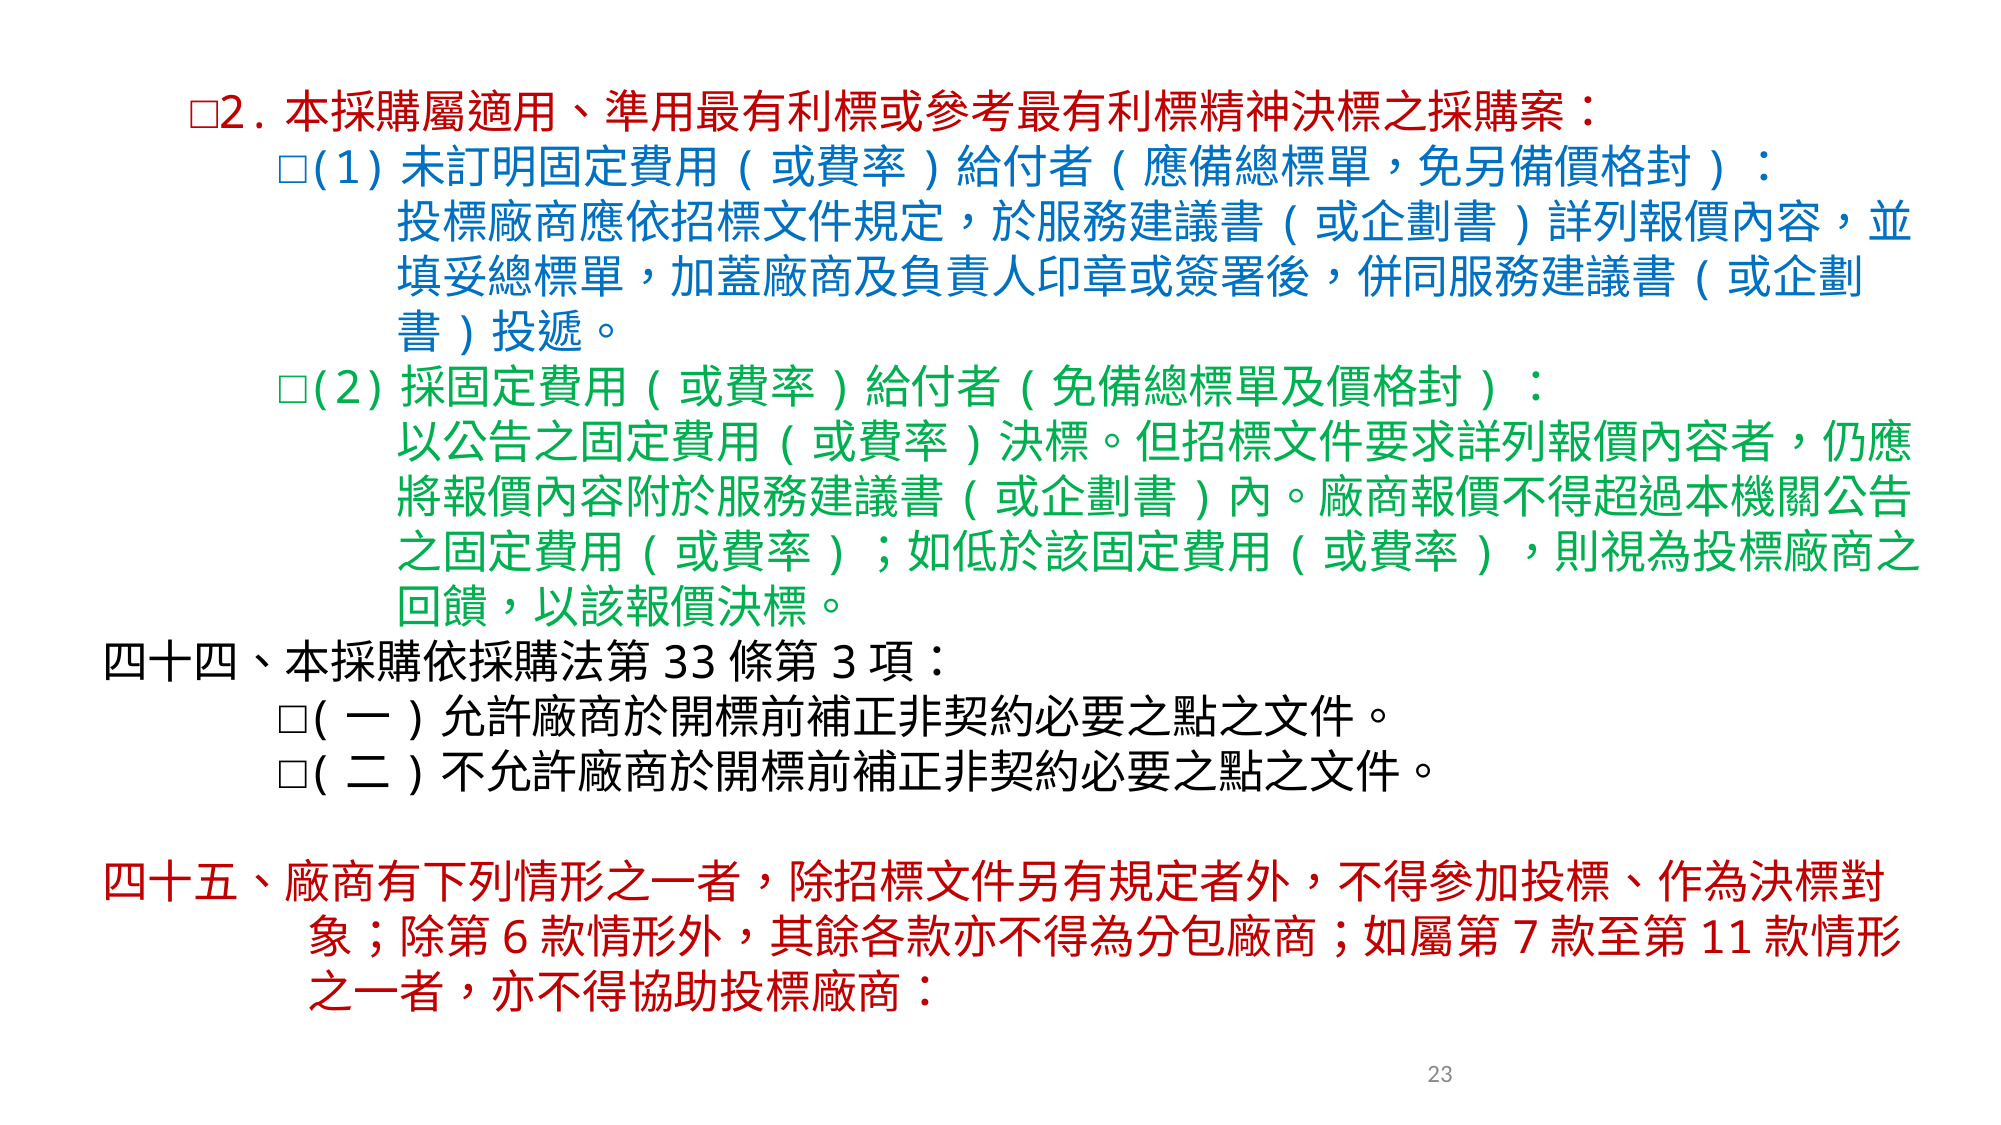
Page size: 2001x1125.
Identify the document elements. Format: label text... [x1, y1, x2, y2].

text_box 23 [1412, 1042, 1863, 1103]
text_box □2.本採購屬適用、準用最有利標或參考最有利標精神決標之採購案： □(1)未訂明固定費用(或費率)給付者(應備總標單，免另備價格封)： 投標廠商應依招標文件規定，於服務建議書(或企劃書)詳列報價內容，並填妥總標單，加蓋廠商及負責人印章或簽署後，併同服務建議書(或企劃書)投遞。 □(2)採固定費用(或費率)給付者(免備總標單及價格封)： 以公告之固定費用(或費率)決標。但招標文件要求詳列報價內容者，仍應將報價內容附於服務建議書(或企劃書)內。廠商報價不得超過本機關公告之固定費用(或費率)；如低於該固定費用(或費率)，則視為投標廠商之回饋，以該報價決標。 四十四、本採購依採購法第33條第3項： □(一)允許廠商於開標前補正非契約必要之點之文件。 □(二)不允許廠商於開標前補正非契約必要之點之文件。 四十五、廠商有下列情形之一者，除招標文件另有規定者外，不得參加投標、作為決標對象；除第6款情形外，其餘各款亦不得為分包廠商；如屬第7款至第11款情形之一者，亦不得協助投標廠商： [87, 75, 1943, 1080]
